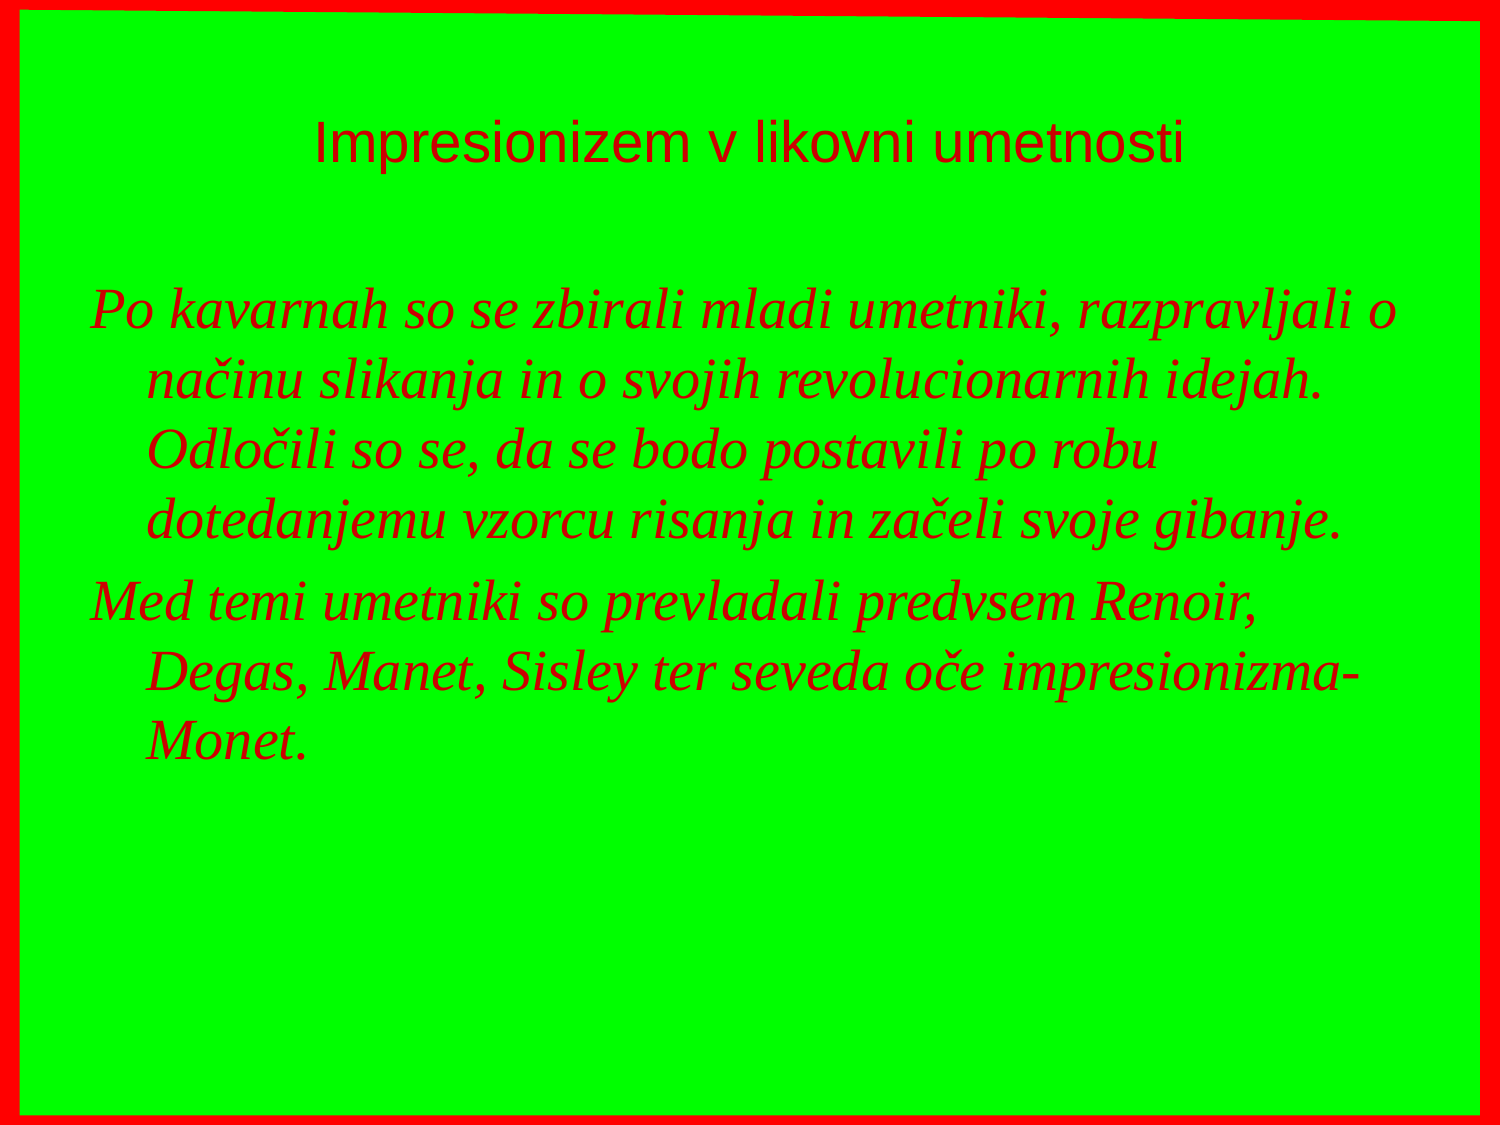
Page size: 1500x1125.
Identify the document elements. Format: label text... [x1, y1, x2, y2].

title Impresionizem v likovni umetnosti [75, 45, 1425, 233]
list Po kavarnah so se zbirali mladi umetniki, razpravljali o načinu slikanja in o svojih revolucionarnih idejah. Odločili so se, da se bodo postavili po robu dotedanjemu vzorcu risanja in začeli svoje gibanje. Med temi umetniki so prevladali predvsem Renoir, Degas, Manet, Sisley ter seveda oče impresionizma- Monet. [75, 262, 1425, 1005]
